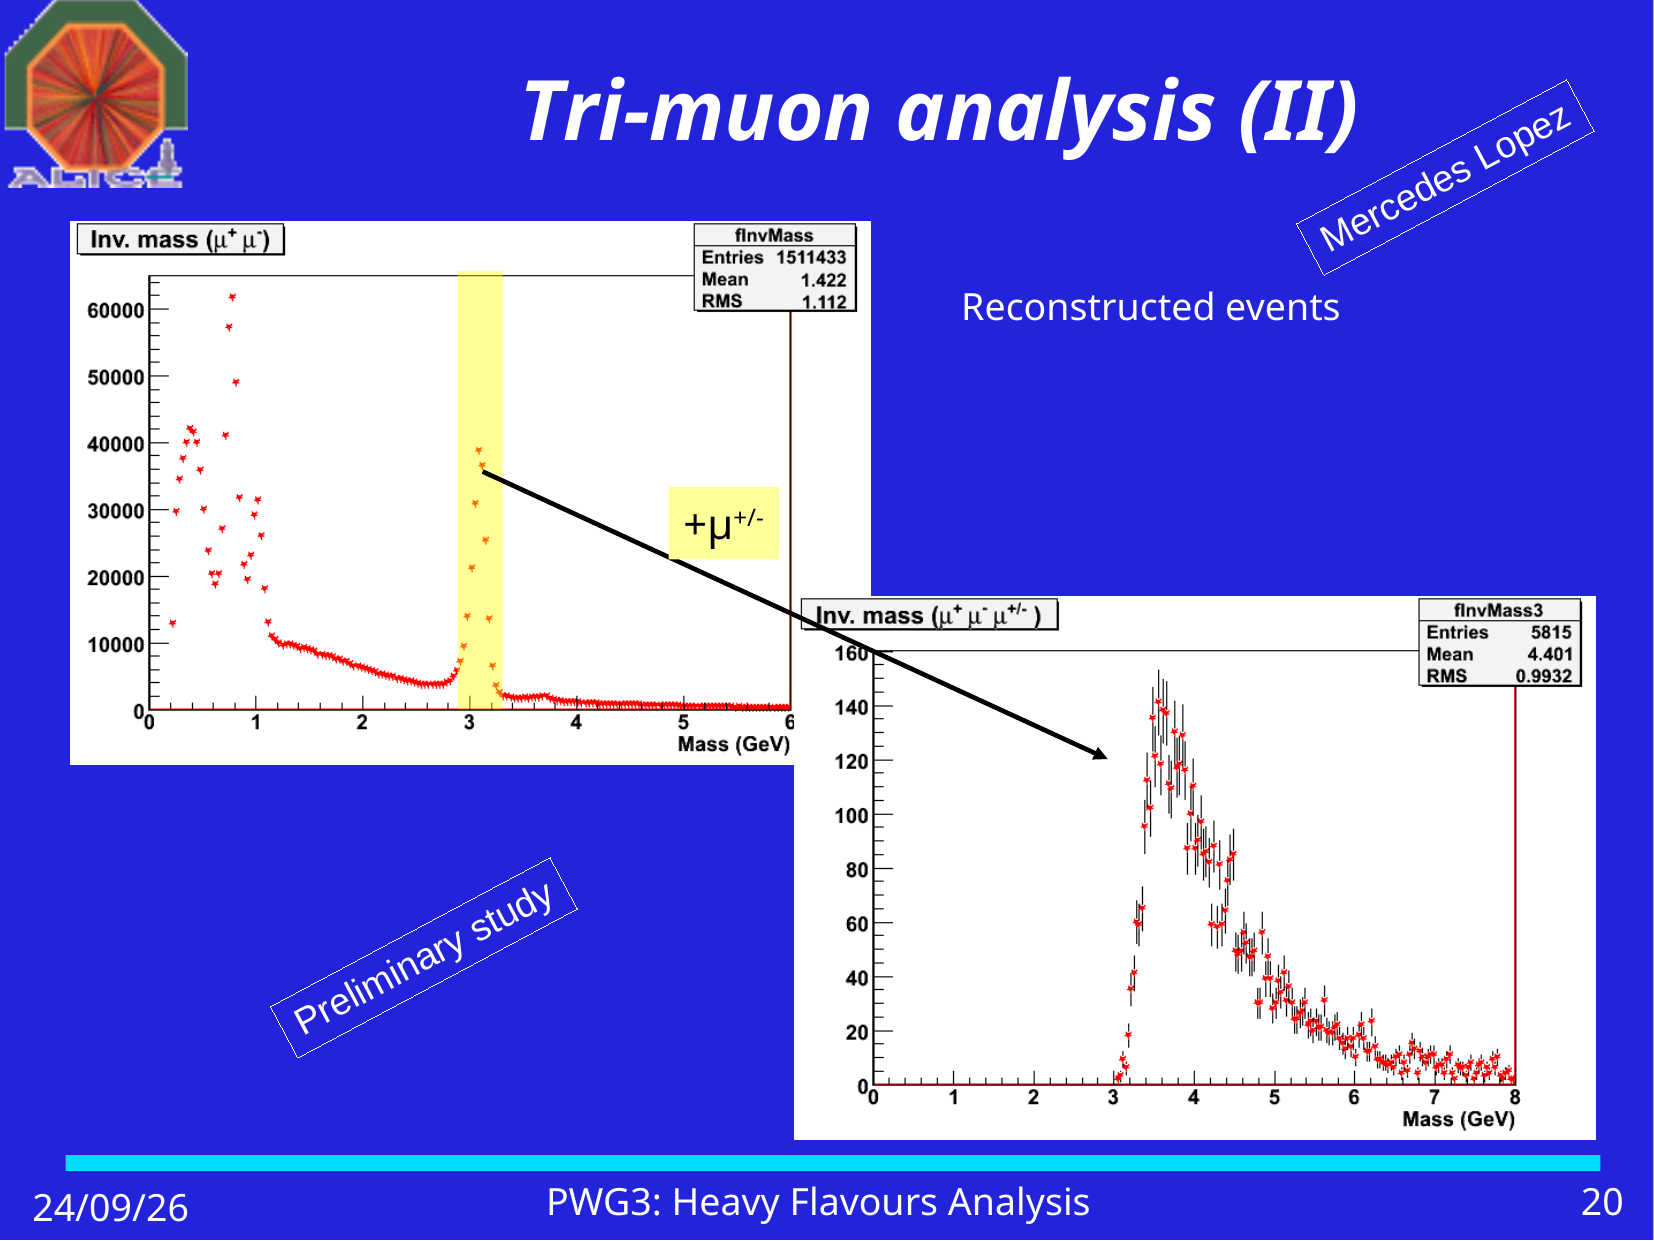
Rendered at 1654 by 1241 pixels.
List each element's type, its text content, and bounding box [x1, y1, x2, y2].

text_box +μ+/- [668, 486, 779, 560]
text_box Reconstructed events [946, 272, 1356, 339]
text_box Mercedes Lopez [1296, 79, 1595, 272]
text_box [457, 271, 503, 710]
picture [70, 221, 1596, 1140]
picture [4, 0, 188, 188]
text_box Preliminary study [270, 857, 578, 1058]
title Tri-muon analysis (II) [225, 4, 1654, 213]
